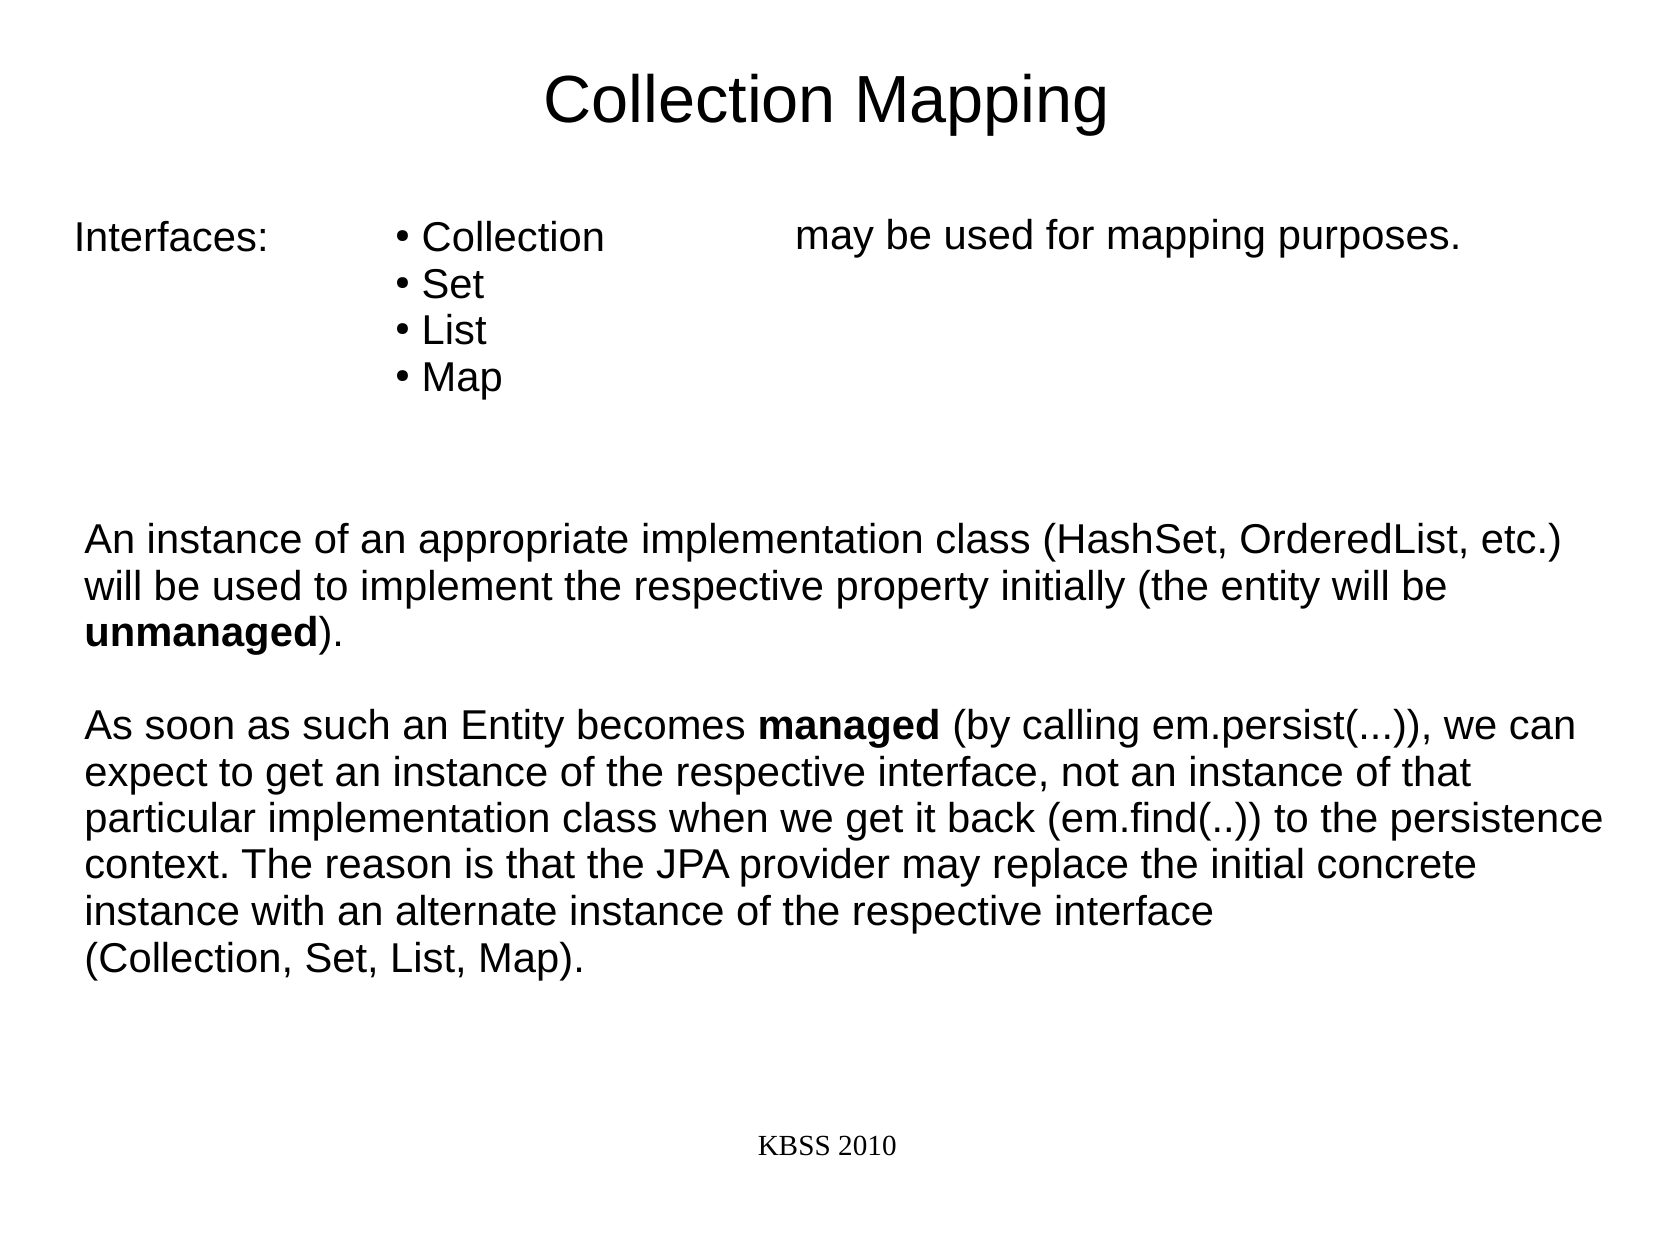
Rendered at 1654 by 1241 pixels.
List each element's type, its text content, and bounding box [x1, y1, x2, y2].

text_box Collection Set List Map [380, 206, 620, 408]
text_box may be used for mapping purposes. [780, 204, 1476, 266]
title Collection Mapping [82, 3, 1571, 196]
text_box Interfaces: [59, 206, 330, 268]
text_box An instance of an appropriate implementation class (HashSet, OrderedList, etc.) will be used to implement the respective property initially (the entity will be unmanaged). As soon as such an Entity becomes managed (by calling em.persist(...)), we can expect to get an instance of the respective interface, not an instance of that particular implementation class when we get it back (em.find(..)) to the persistence context. The reason is that the JPA provider may replace the initial concrete instance with an alternate instance of the respective interface (Collection, Set, List, Map). [69, 508, 1629, 989]
